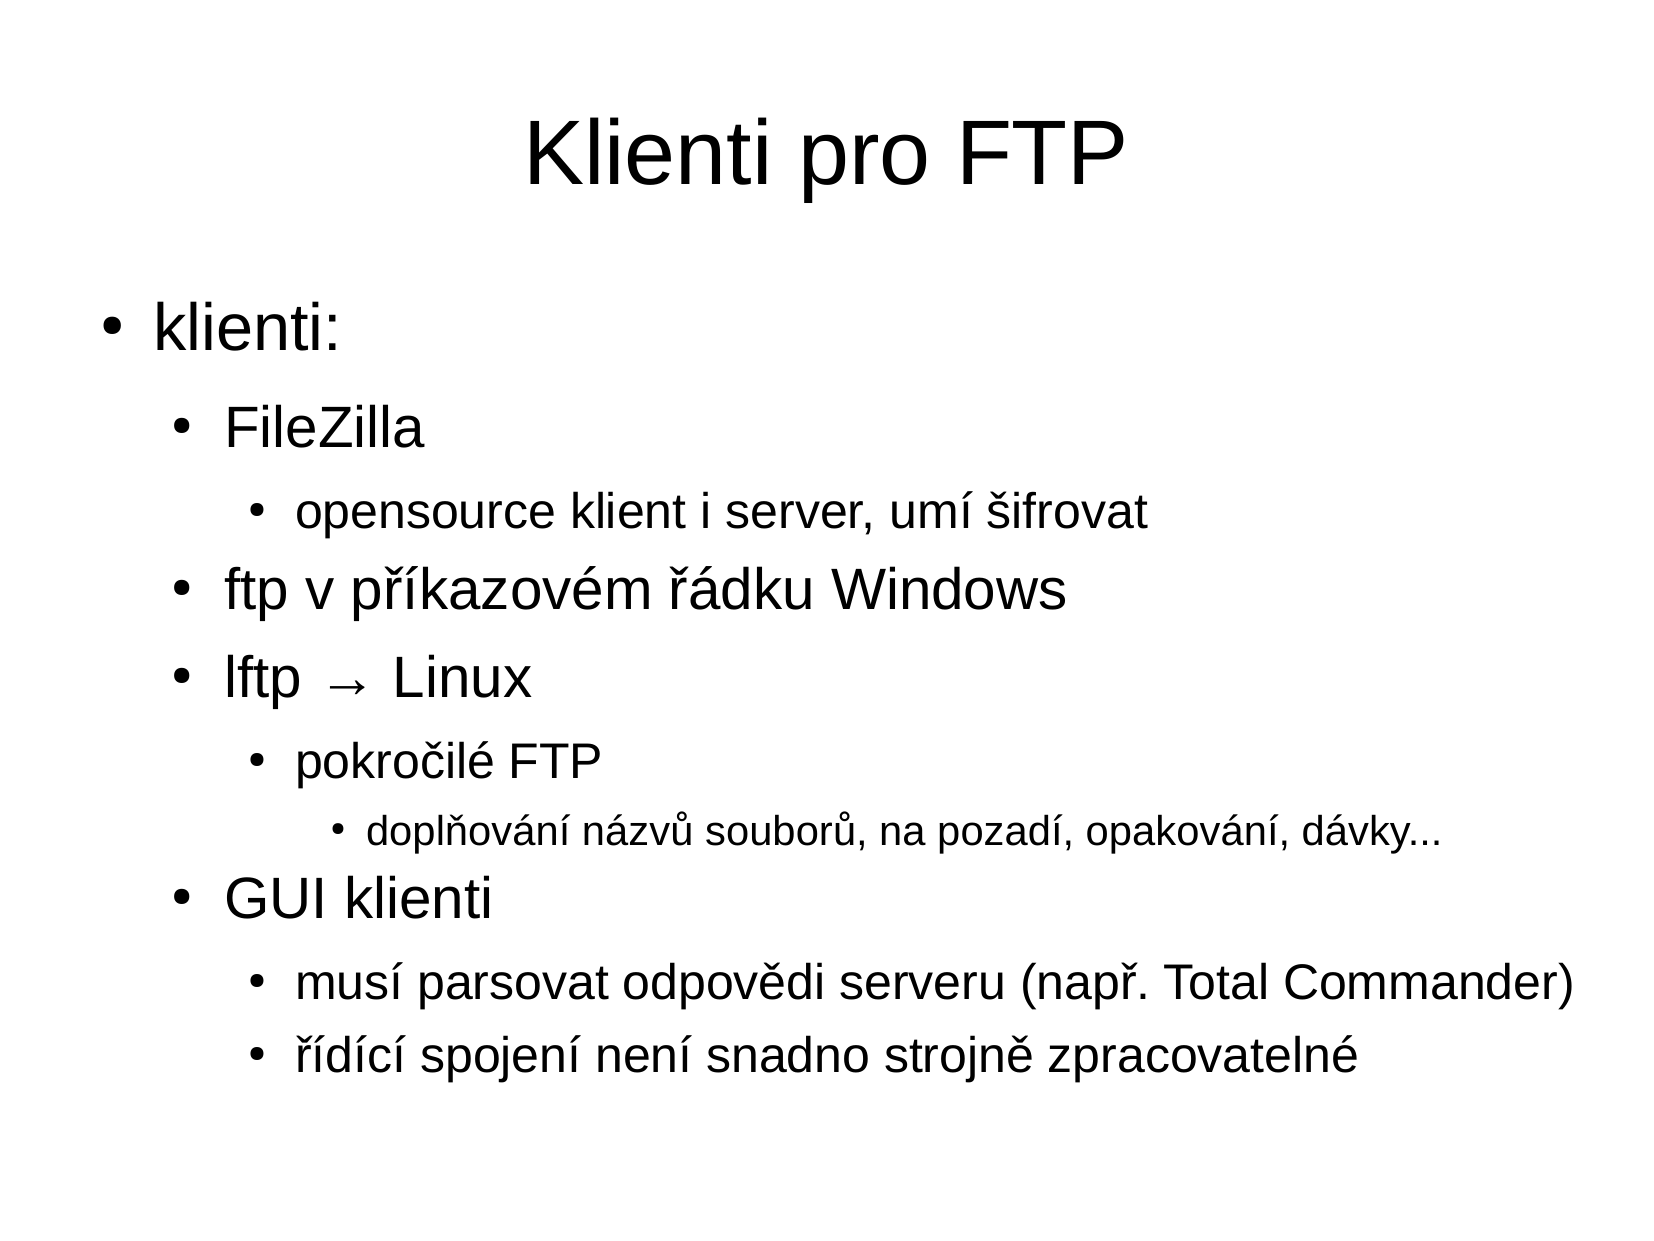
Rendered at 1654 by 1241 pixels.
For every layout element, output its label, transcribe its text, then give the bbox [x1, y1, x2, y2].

title Klienti pro FTP [82, 49, 1571, 257]
list klienti: FileZilla opensource klient i server, umí šifrovat ftp v příkazovém řádku Windows lftp → Linux pokročilé FTP doplňování názvů souborů, na pozadí, opakování, dávky... GUI klienti musí parsovat odpovědi serveru (např. Total Commander) řídící spojení není snadno strojně zpracovatelné [82, 290, 1625, 1182]
